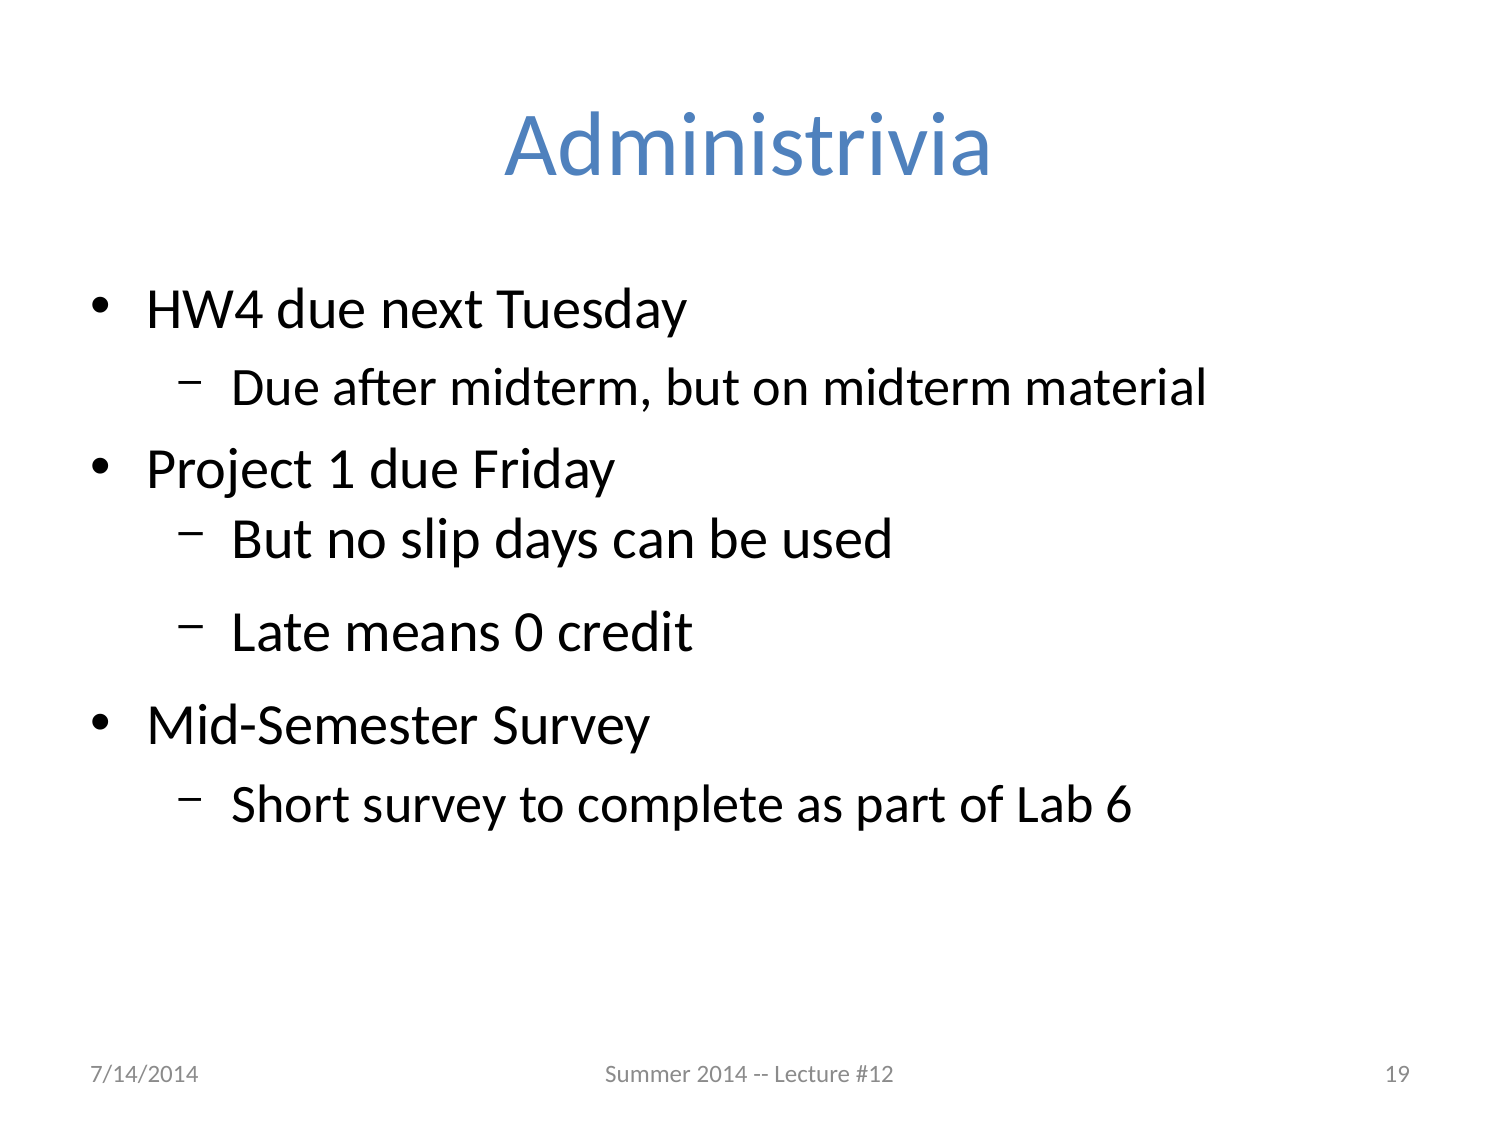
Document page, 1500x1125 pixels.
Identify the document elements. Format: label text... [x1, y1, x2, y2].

list HW4 due next Tuesday Due after midterm, but on midterm material Project 1 due Friday But no slip days can be used Late means 0 credit Mid-Semester Survey Short survey to complete as part of Lab 6 [75, 262, 1425, 1073]
slide_number 7/14/2014 [75, 1042, 425, 1103]
footer Summer 2014 -- Lecture #12 [512, 1042, 988, 1103]
slide_number <number> [1074, 1042, 1425, 1103]
title Administrivia [75, 45, 1425, 233]
